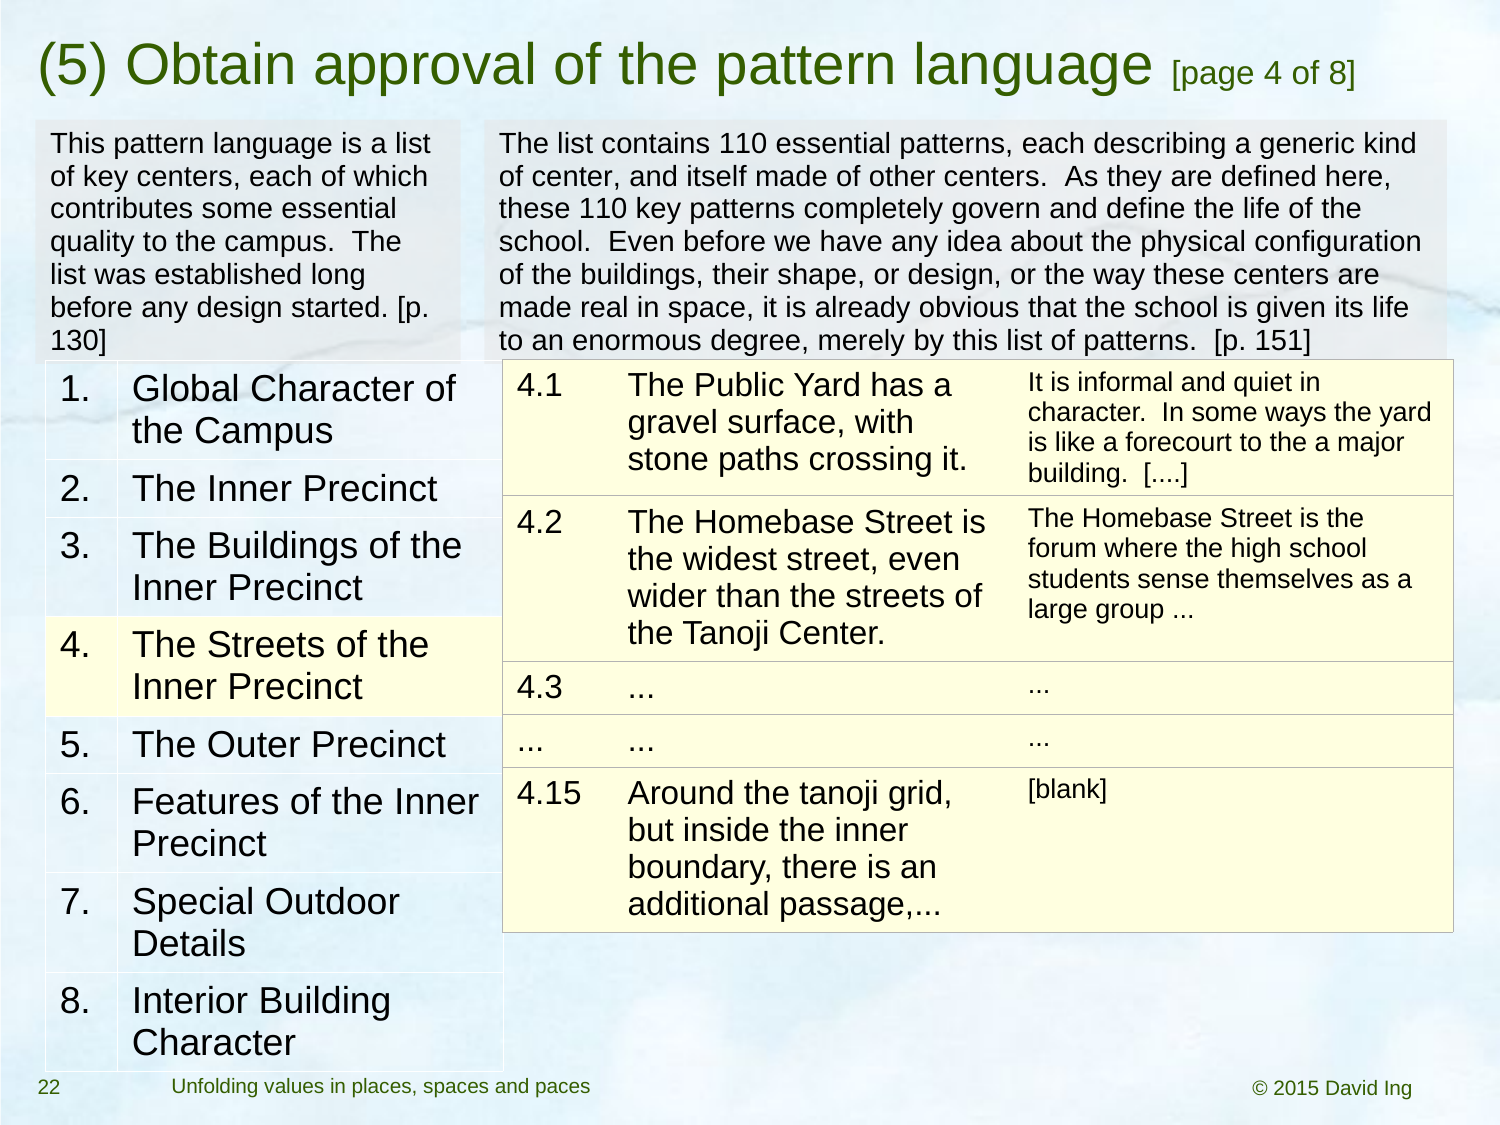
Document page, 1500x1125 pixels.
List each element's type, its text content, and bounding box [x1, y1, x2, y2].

table_cell Around the tanoji grid, but inside the inner boundary, there is an additional passage,... [613, 768, 1013, 932]
table_header The Public Yard has a gravel surface, with stone paths crossing it. [613, 360, 1013, 495]
title (5) Obtain approval of the pattern language [page 4 of 8] [37, 37, 1463, 236]
table_cell The Homebase Street is the forum where the high school students sense themselves as a large group ... [1013, 496, 1453, 661]
table_cell [blank] [1013, 768, 1453, 932]
table_cell 4.2 [503, 496, 613, 661]
table_cell The Outer Precinct [118, 717, 502, 773]
table_cell ... [503, 715, 613, 767]
table_cell 4.15 [503, 768, 613, 932]
text_box This pattern language is a list of key centers, each of which contributes some essential quality to the campus. The list was established long before any design started. [p. 130] [35, 119, 461, 364]
table_cell 7. [46, 873, 117, 972]
table_cell ... [1013, 662, 1453, 714]
table_cell 8. [46, 973, 117, 1071]
table_cell 3. [46, 518, 117, 616]
table_header It is informal and quiet in character. In some ways the yard is like a forecourt to the a major building. [....] [1013, 360, 1453, 495]
table_cell The Buildings of the Inner Precinct [118, 518, 502, 616]
table_cell Features of the Inner Precinct [118, 774, 502, 872]
table_header Global Character of the Campus [118, 361, 502, 459]
picture [0, 0, 1500, 1125]
table_cell 2. [46, 460, 117, 517]
table_cell Special Outdoor Details [118, 873, 503, 972]
table_cell ... [613, 715, 1013, 767]
table_cell The Inner Precinct [118, 460, 502, 517]
table_cell The Homebase Street is the widest street, even wider than the streets of the Tanoji Center. [613, 496, 1013, 661]
table_cell 4. [46, 617, 117, 716]
table_cell 6. [46, 774, 117, 872]
table_header 4.1 [503, 360, 613, 495]
table_cell 4.3 [503, 662, 613, 714]
table_cell Interior Building Character [118, 973, 503, 1071]
table_cell ... [1013, 715, 1453, 767]
table_cell ... [613, 662, 1013, 714]
table_header 1. [46, 361, 117, 459]
text_box The list contains 110 essential patterns, each describing a generic kind of center, and itself made of other centers. As they are defined here, these 110 key patterns completely govern and define the life of the school. Even before we have any idea about the physical configuration of the buildings, their shape, or design, or the way these centers are made real in space, it is already obvious that the school is given its life to an enormous degree, merely by this list of patterns. [p. 151] [484, 119, 1447, 360]
table_cell The Streets of the Inner Precinct [118, 617, 502, 716]
table_cell 5. [46, 717, 117, 773]
